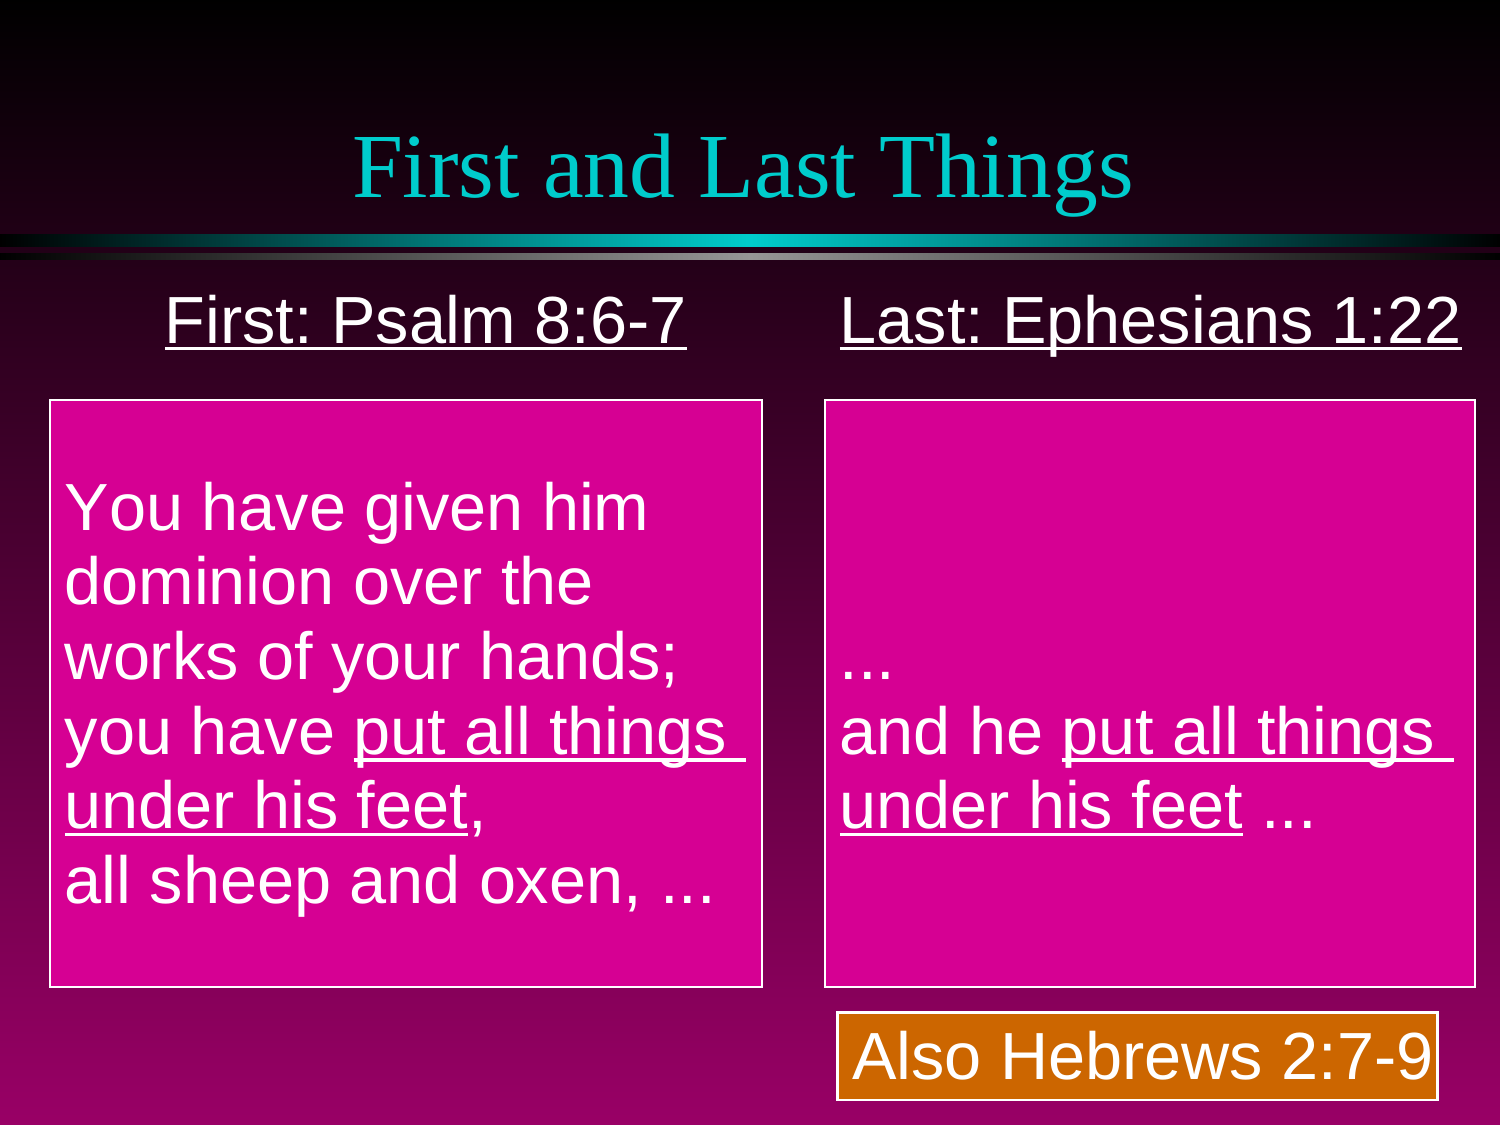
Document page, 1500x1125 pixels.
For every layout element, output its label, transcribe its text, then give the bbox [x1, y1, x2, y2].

text_box Last: Ephesians 1:22 [825, 274, 1500, 366]
text_box First: Psalm 8:6-7 [149, 274, 713, 366]
text_box You have given him dominion over the works of your hands; you have put all things under his feet, all sheep and oxen, ... [49, 399, 763, 988]
text_box Also Hebrews 2:7-9 [837, 1012, 1438, 1101]
title First and Last Things [99, 37, 1388, 225]
text_box ... and he put all things under his feet ... [824, 399, 1475, 988]
